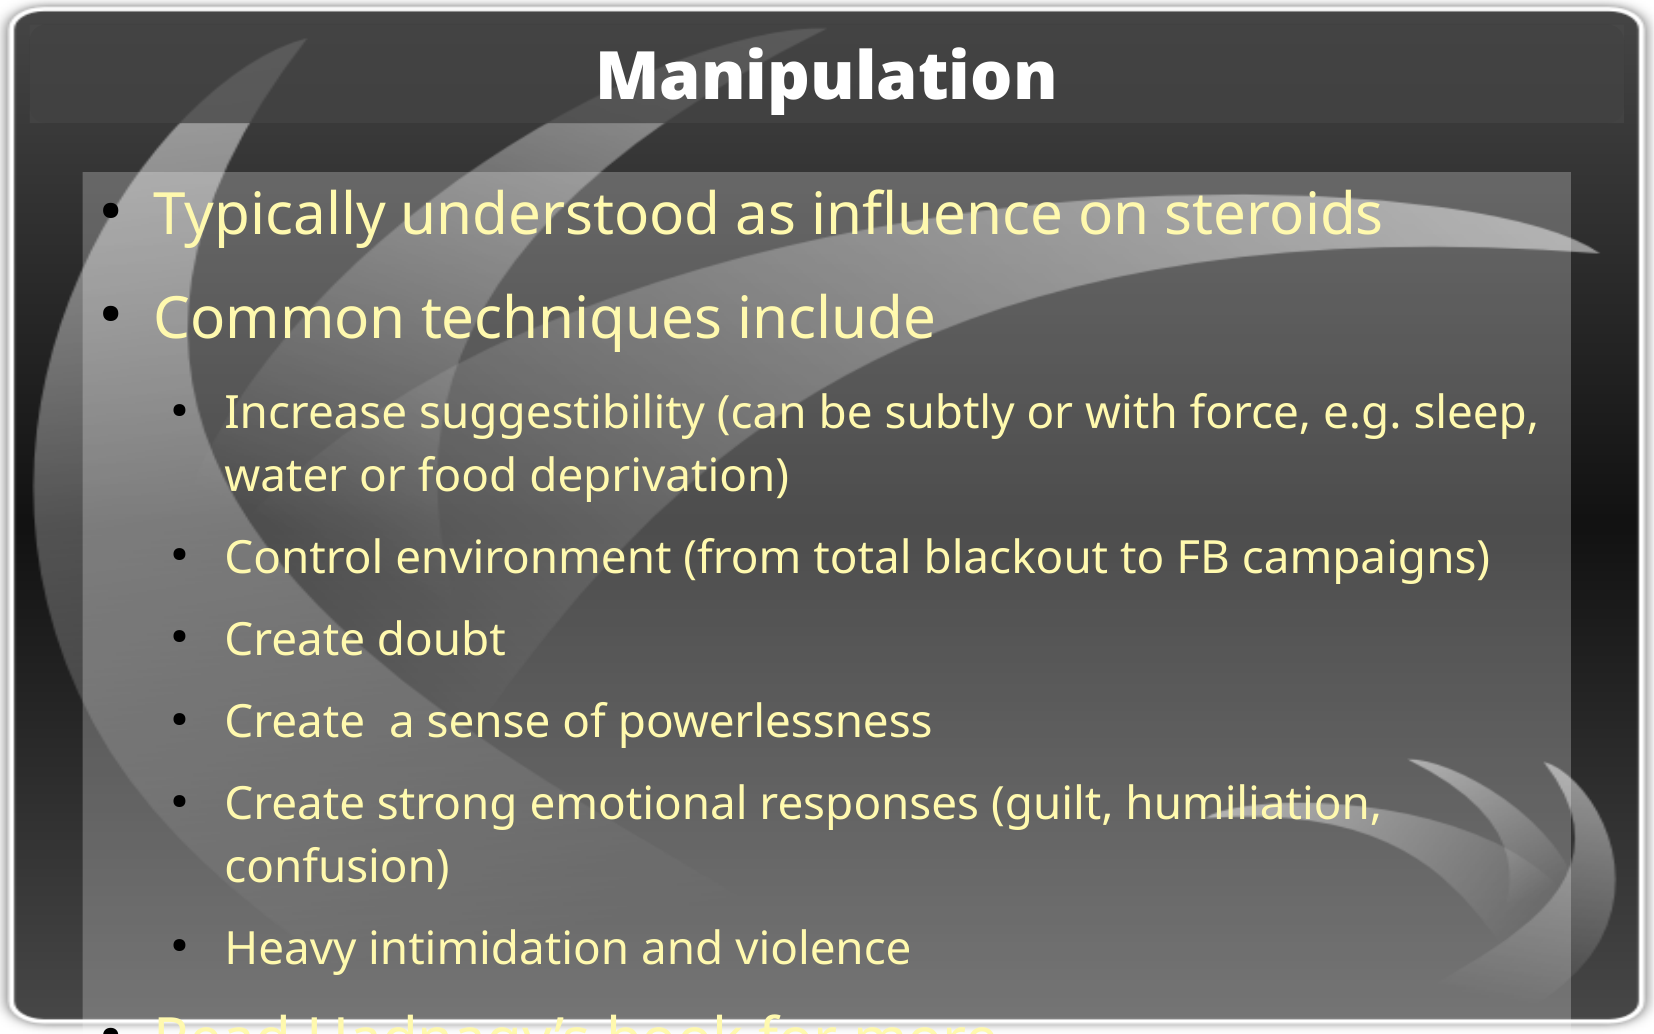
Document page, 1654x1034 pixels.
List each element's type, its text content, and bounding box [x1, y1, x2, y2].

list Typically understood as influence on steroids Common techniques include Increase suggestibility (can be subtly or with force, e.g. sleep, water or food deprivation) Control environment (from total blackout to FB campaigns) Create doubt Create a sense of powerlessness Create strong emotional responses (guilt, humiliation, confusion) Heavy intimidation and violence Read Hadnagy’s book for more [82, 172, 1571, 994]
picture [0, 0, 1654, 1034]
title Manipulation [29, 24, 1625, 124]
